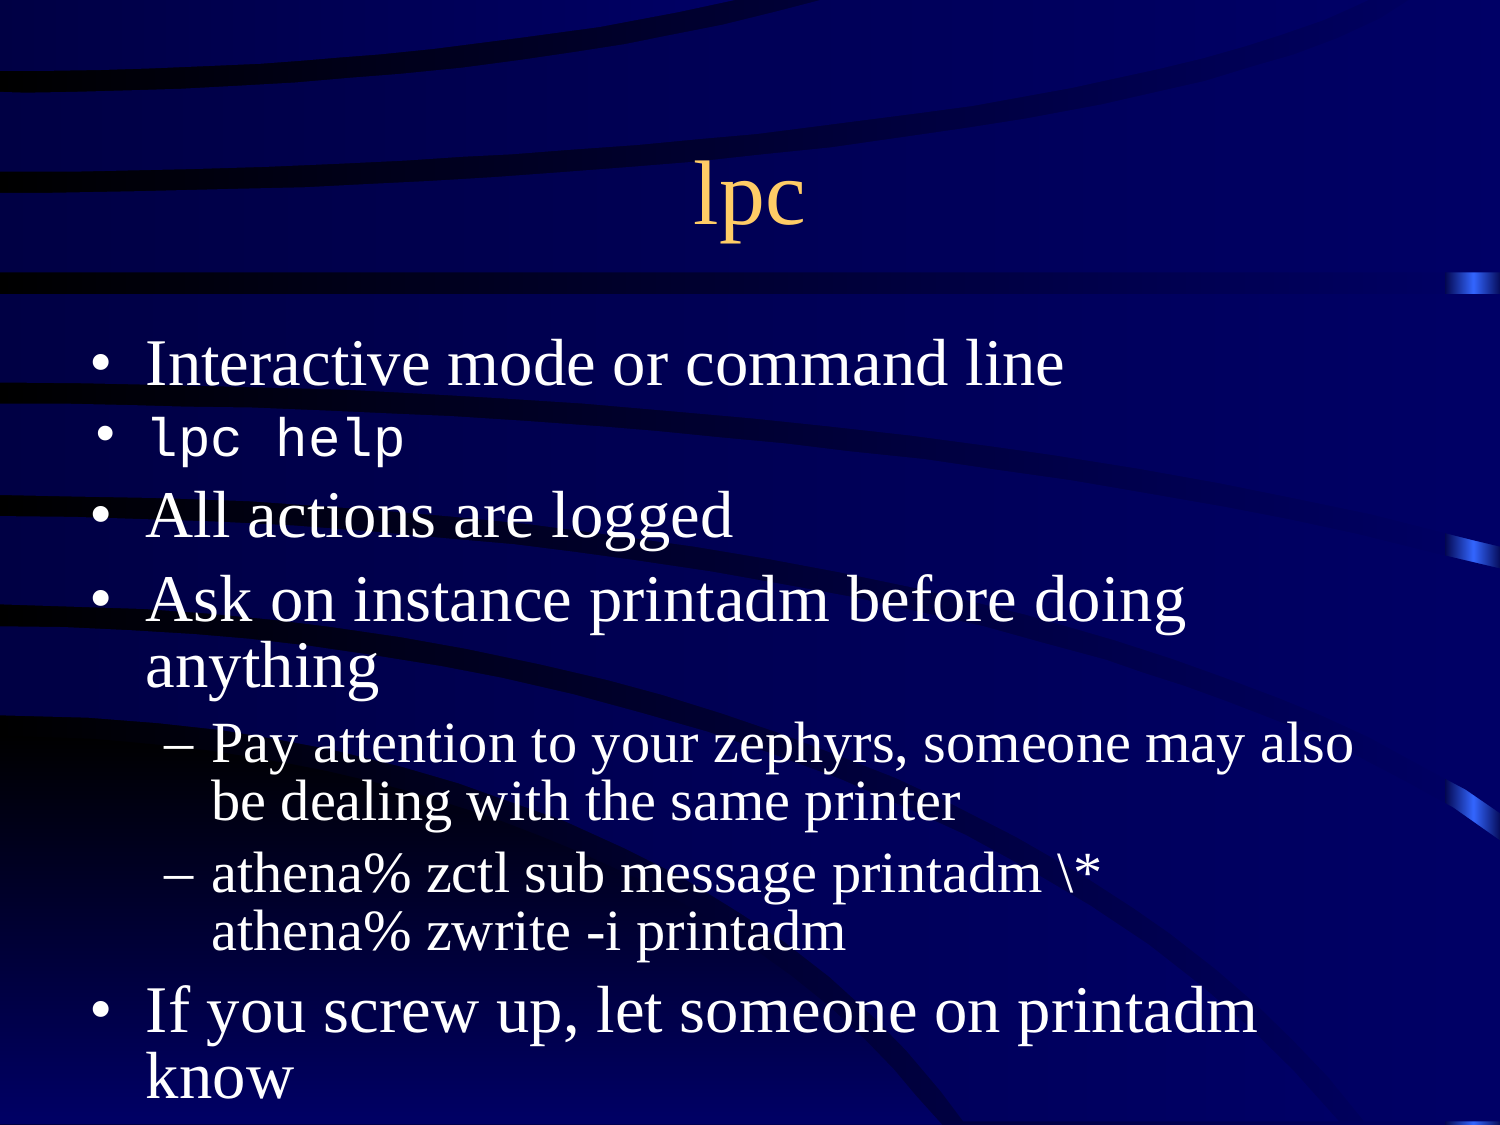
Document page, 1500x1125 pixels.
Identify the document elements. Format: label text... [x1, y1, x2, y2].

list Interactive mode or command line lpc help All actions are logged Ask on instance printadm before doing anything Pay attention to your zephyrs, someone may also be dealing with the same printer athena% zctl sub message printadm \* athena% zwrite -i printadm If you screw up, let someone on printadm know [74, 324, 1388, 1125]
title lpc [112, 99, 1388, 288]
